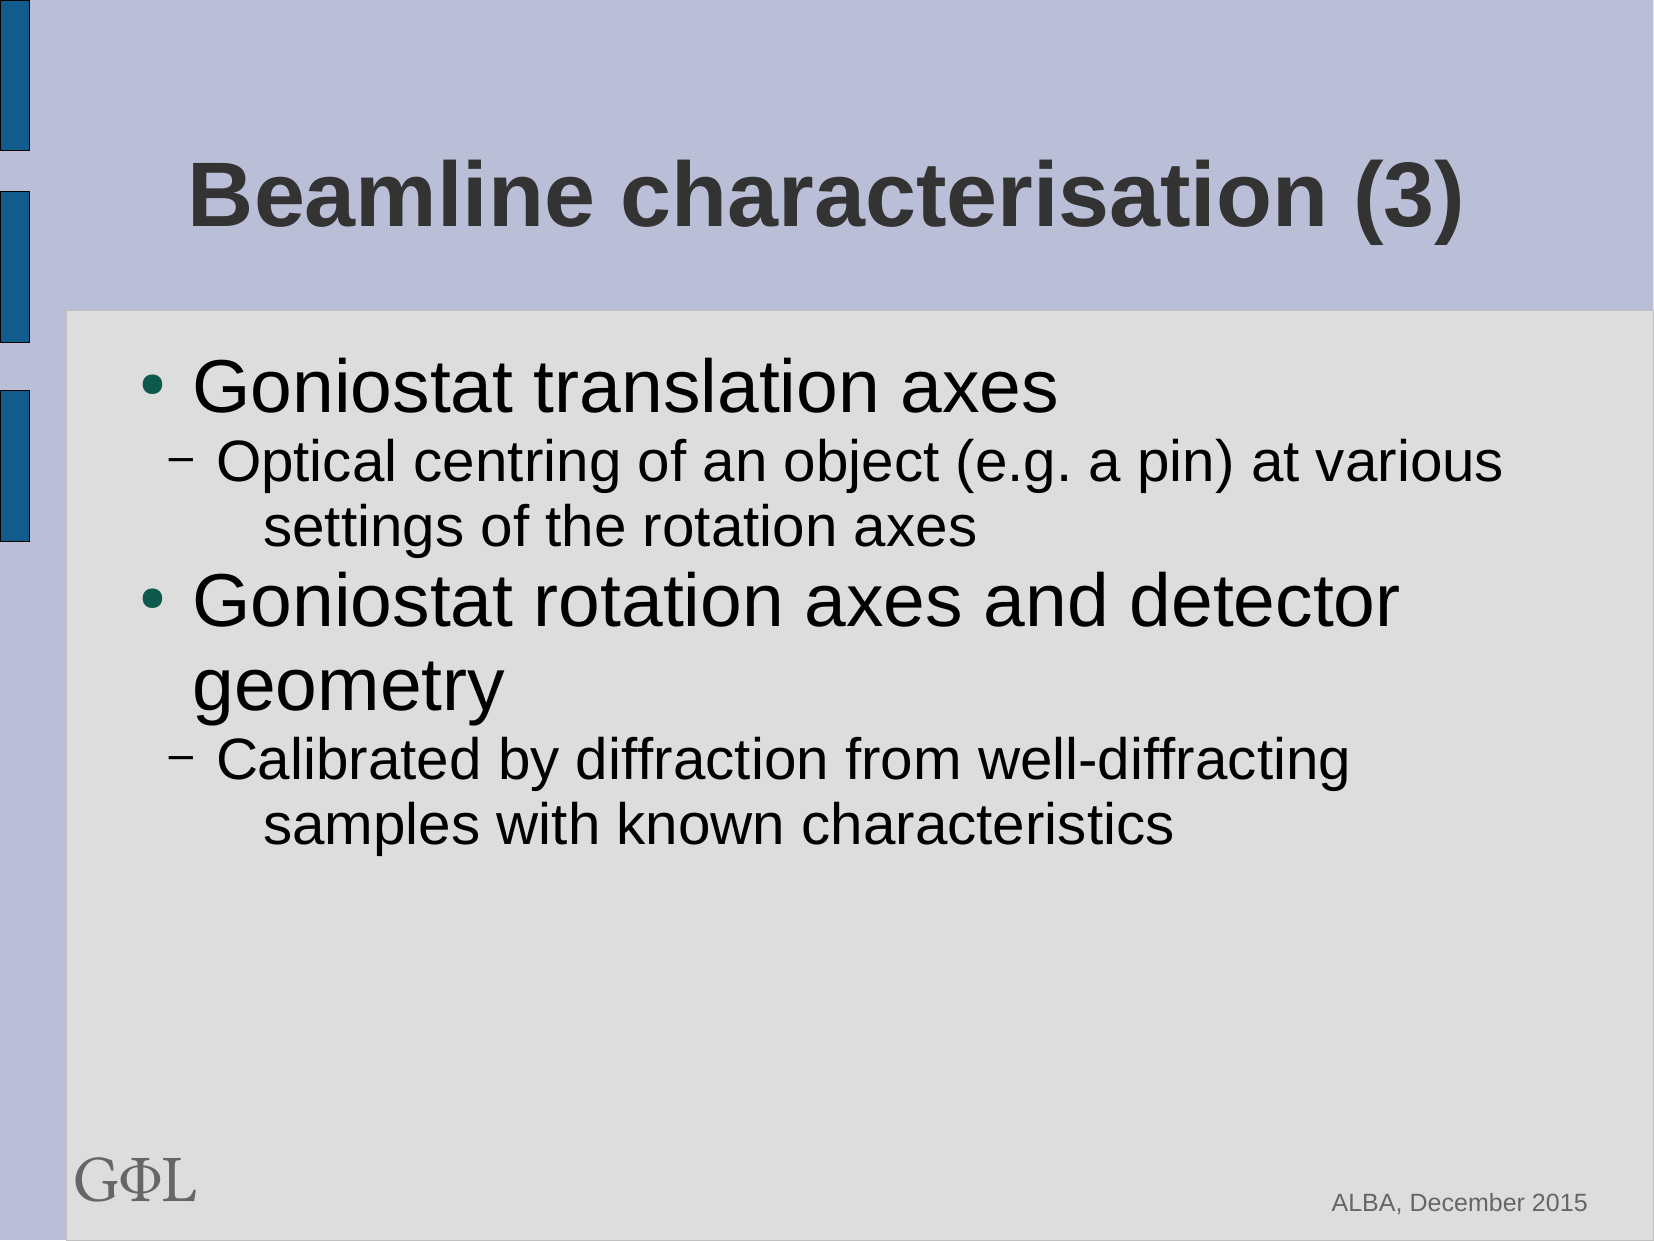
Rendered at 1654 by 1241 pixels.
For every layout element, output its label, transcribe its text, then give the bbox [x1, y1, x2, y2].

title Beamline characterisation (3) [121, 91, 1534, 299]
list Goniostat translation axes Optical centring of an object (e.g. a pin) at various settings of the rotation axes Goniostat rotation axes and detector geometry Calibrated by diffraction from well-diffracting samples with known characteristics [121, 344, 1534, 1164]
